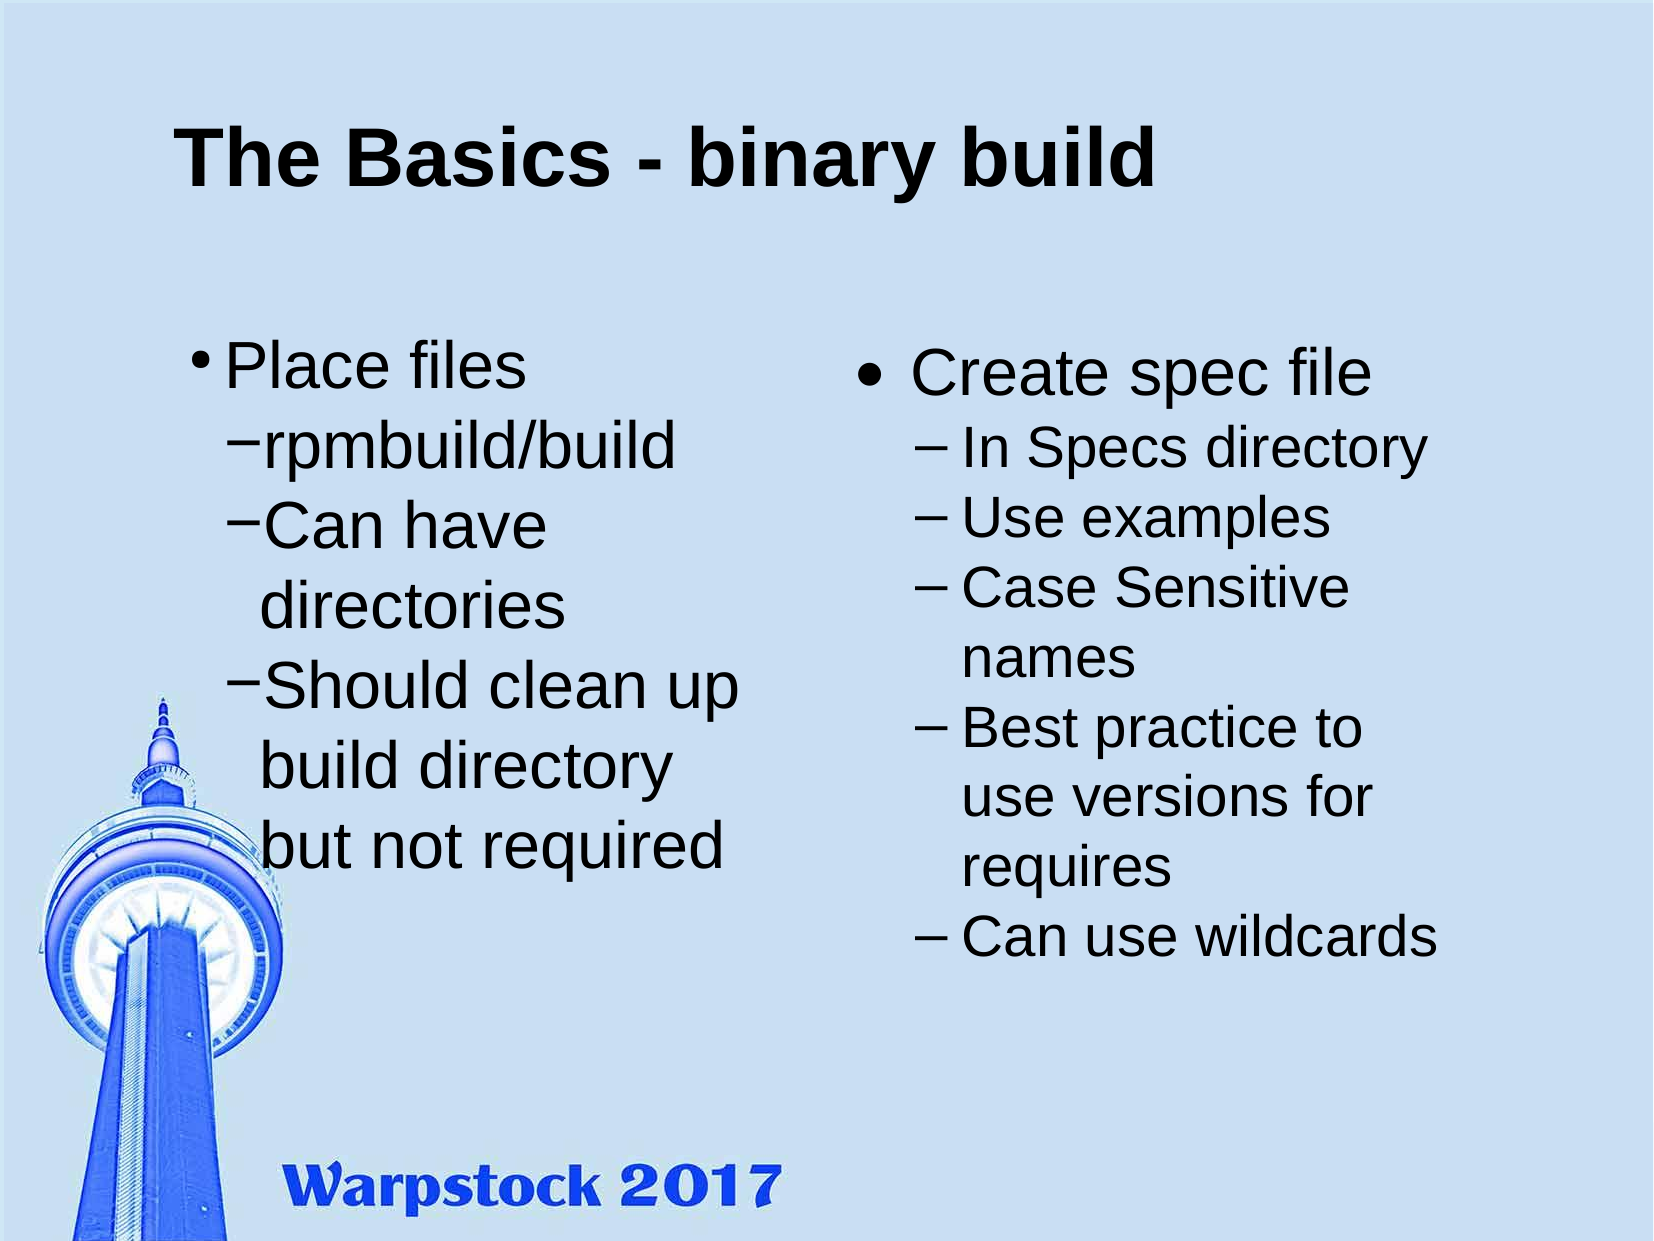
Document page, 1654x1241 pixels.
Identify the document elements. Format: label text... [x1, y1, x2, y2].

picture [4, 3, 1654, 1241]
text_box Place files rpmbuild/build Can have directories Should clean up build directory but not required [173, 314, 765, 924]
text_box Create spec file In Specs directory Use examples Case Sensitive names Best practice to use versions for requires Can use wildcards [825, 321, 1456, 931]
text_box The Basics - binary build [173, 49, 1420, 257]
